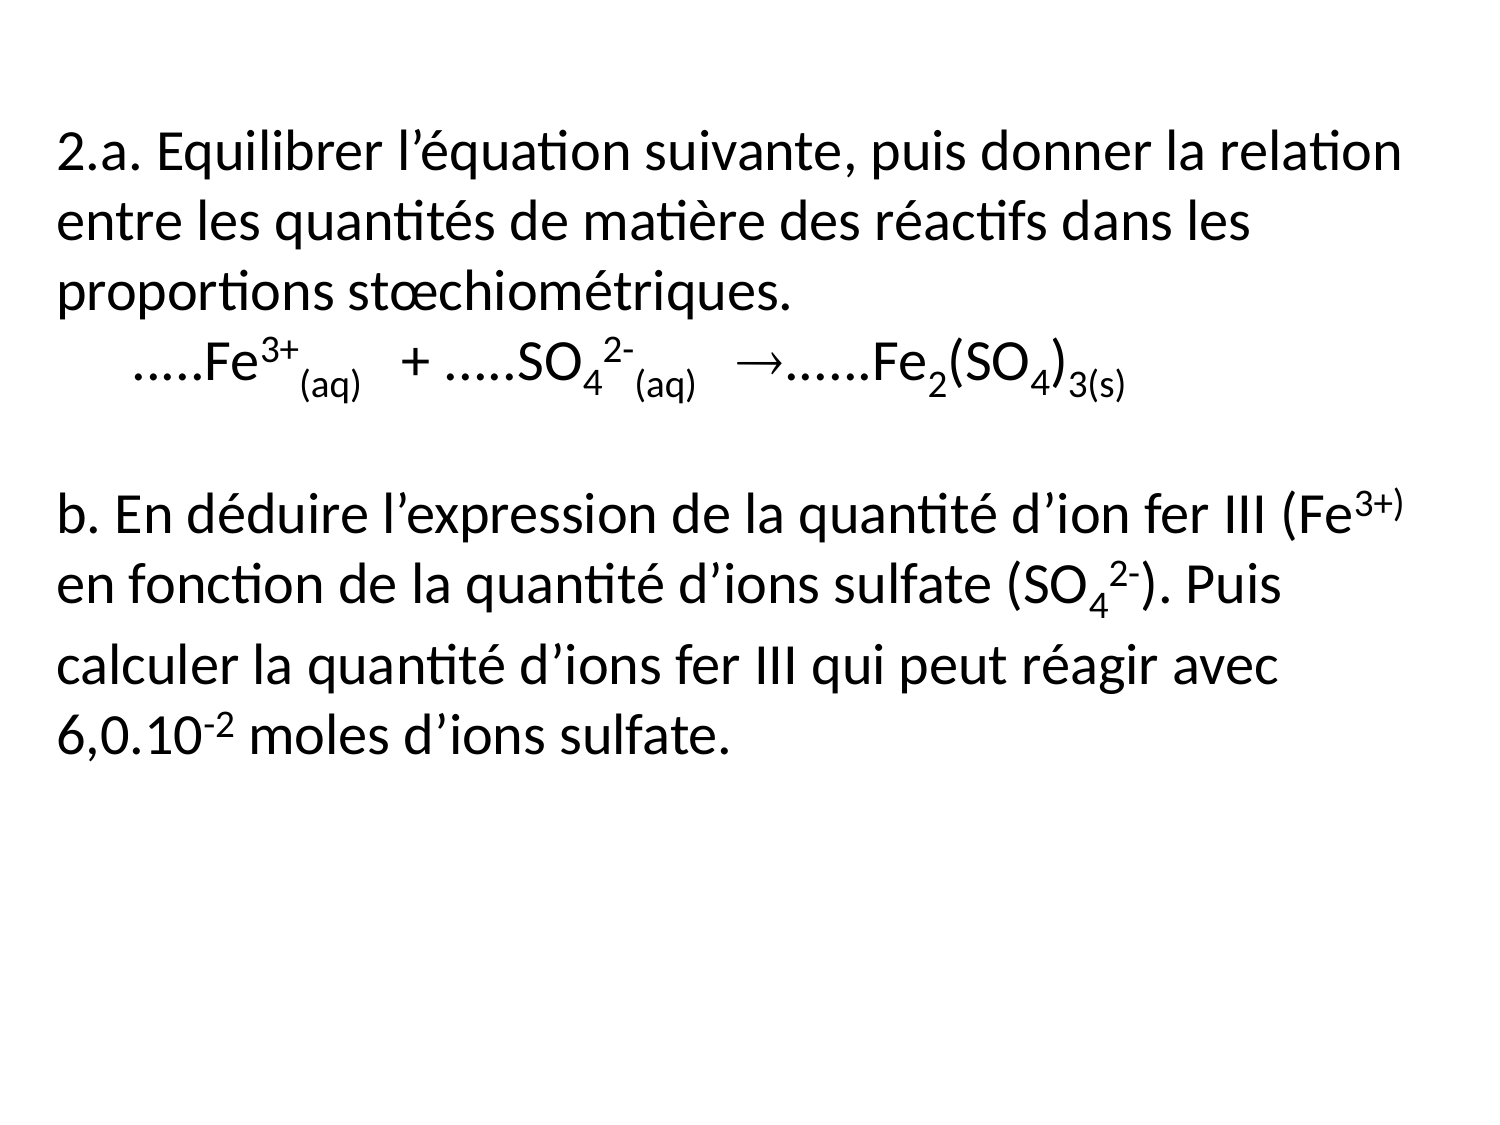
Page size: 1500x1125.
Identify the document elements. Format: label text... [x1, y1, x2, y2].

text_box 2.a. Equilibrer l’équation suivante, puis donner la relation entre les quantités de matière des réactifs dans les proportions stœchiométriques. .....Fe3+(aq) + .....SO42-(aq) ......Fe2(SO4)3(s) b. En déduire l’expression de la quantité d’ion fer III (Fe3+) en fonction de la quantité d’ions sulfate (SO42-). Puis calculer la quantité d’ions fer III qui peut réagir avec 6,0.10-2 moles d’ions sulfate. [41, 105, 1465, 774]
